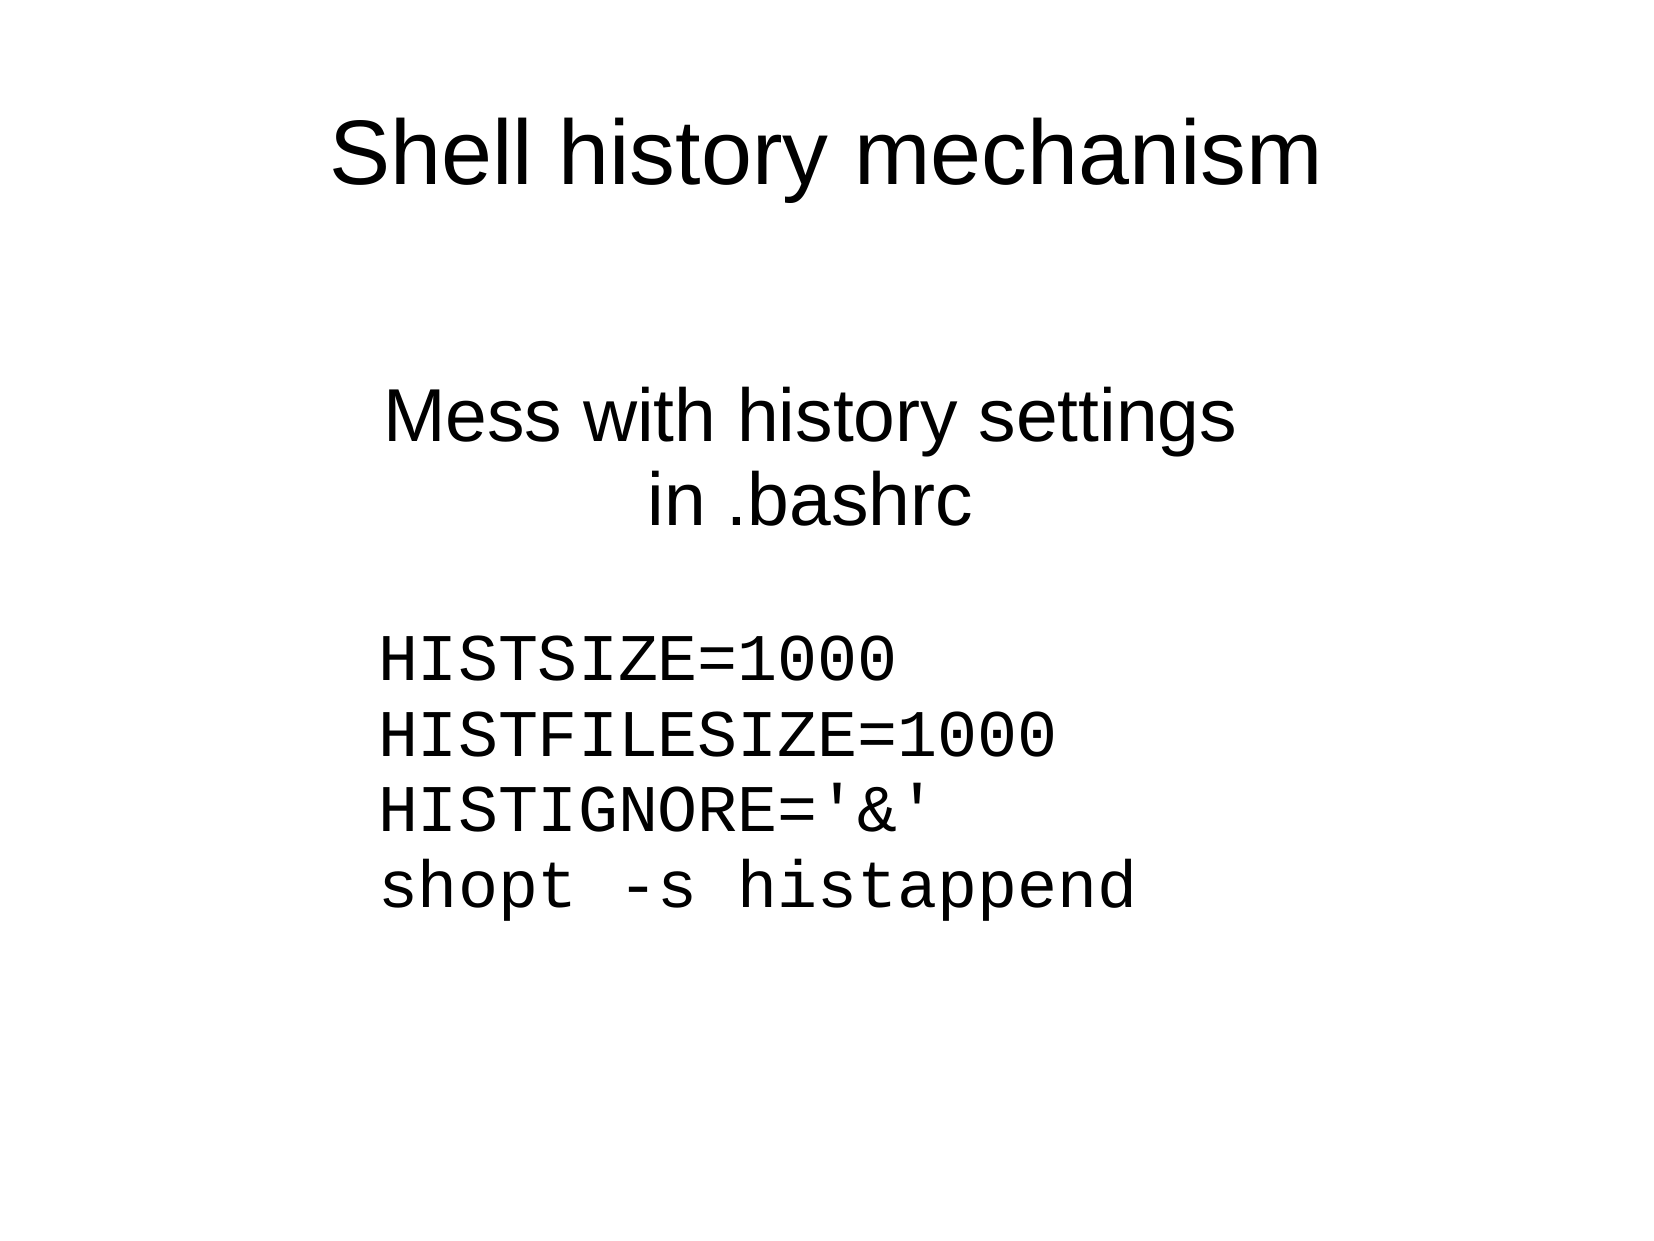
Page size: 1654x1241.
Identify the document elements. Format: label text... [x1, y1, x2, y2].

title Shell history mechanism [82, 49, 1571, 257]
text_box Mess with history settings in .bashrc HISTSIZE=1000 HISTFILESIZE=1000 HISTIGNORE='&' shopt -s histappend [82, 290, 1538, 1010]
